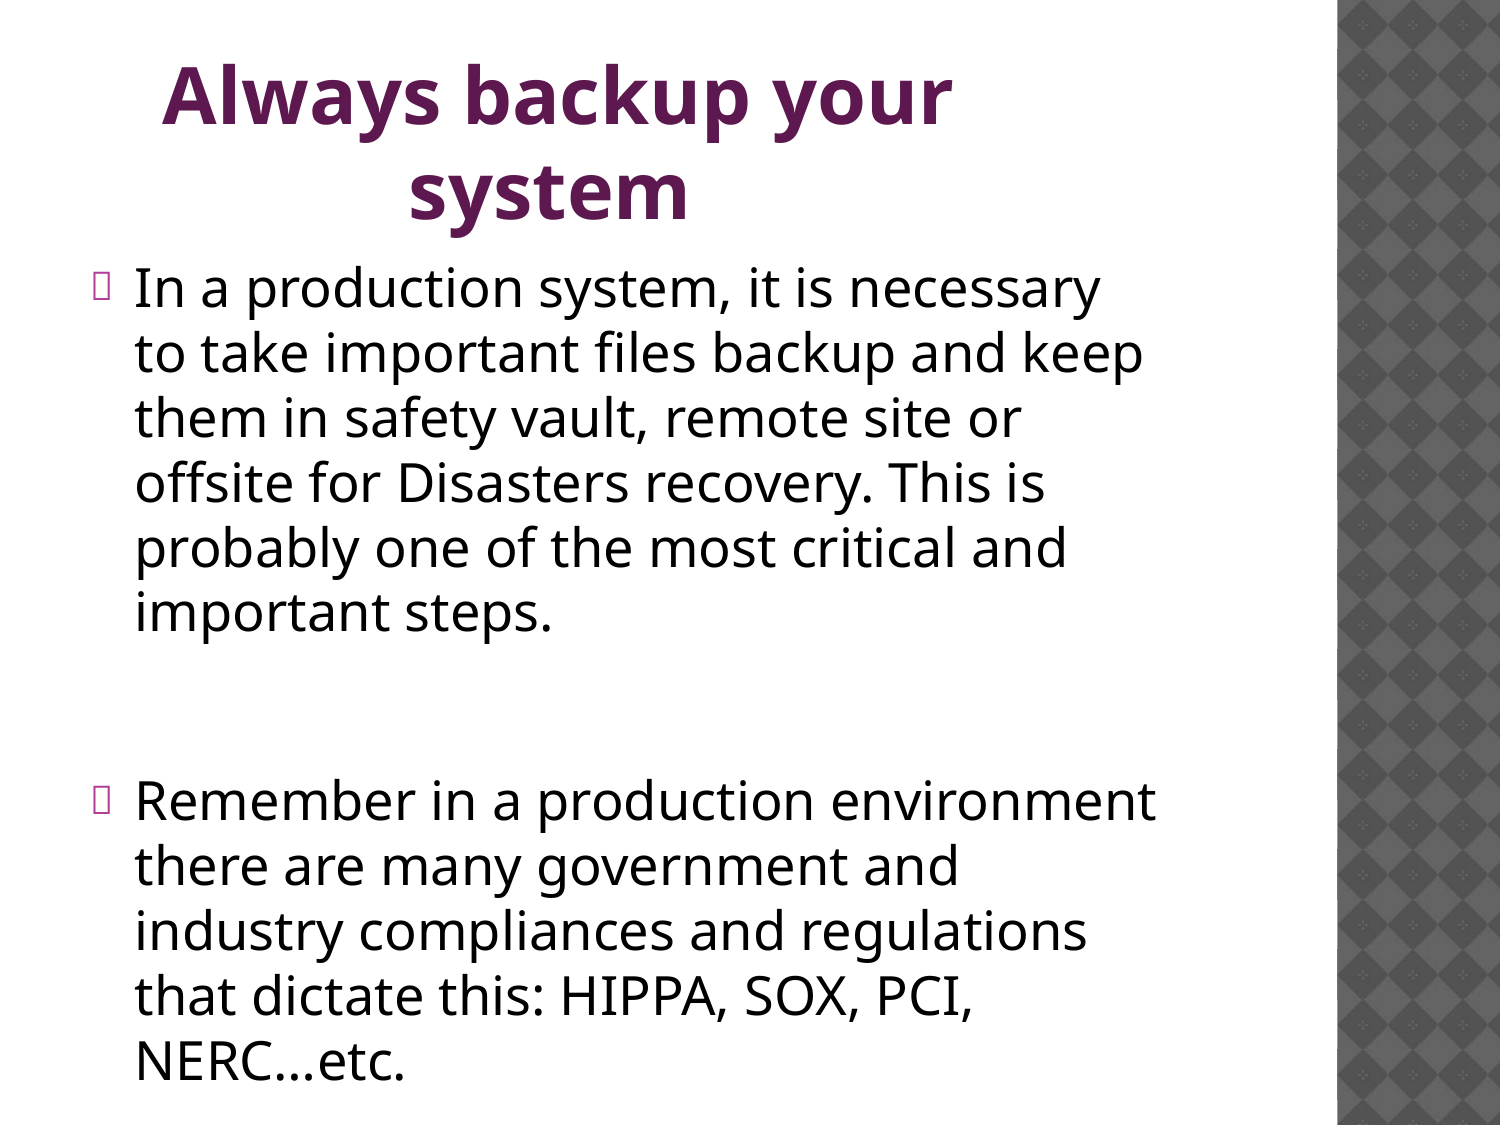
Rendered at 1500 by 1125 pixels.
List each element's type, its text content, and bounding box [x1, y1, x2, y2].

list In a production system, it is necessary to take important files backup and keep them in safety vault, remote site or offsite for Disasters recovery. This is probably one of the most critical and important steps. Remember in a production environment there are many government and industry compliances and regulations that dictate this: HIPPA, SOX, PCI, NERC…etc. [75, 245, 1175, 638]
title Always backup your system [75, 37, 1043, 138]
picture [1337, 0, 1500, 1125]
